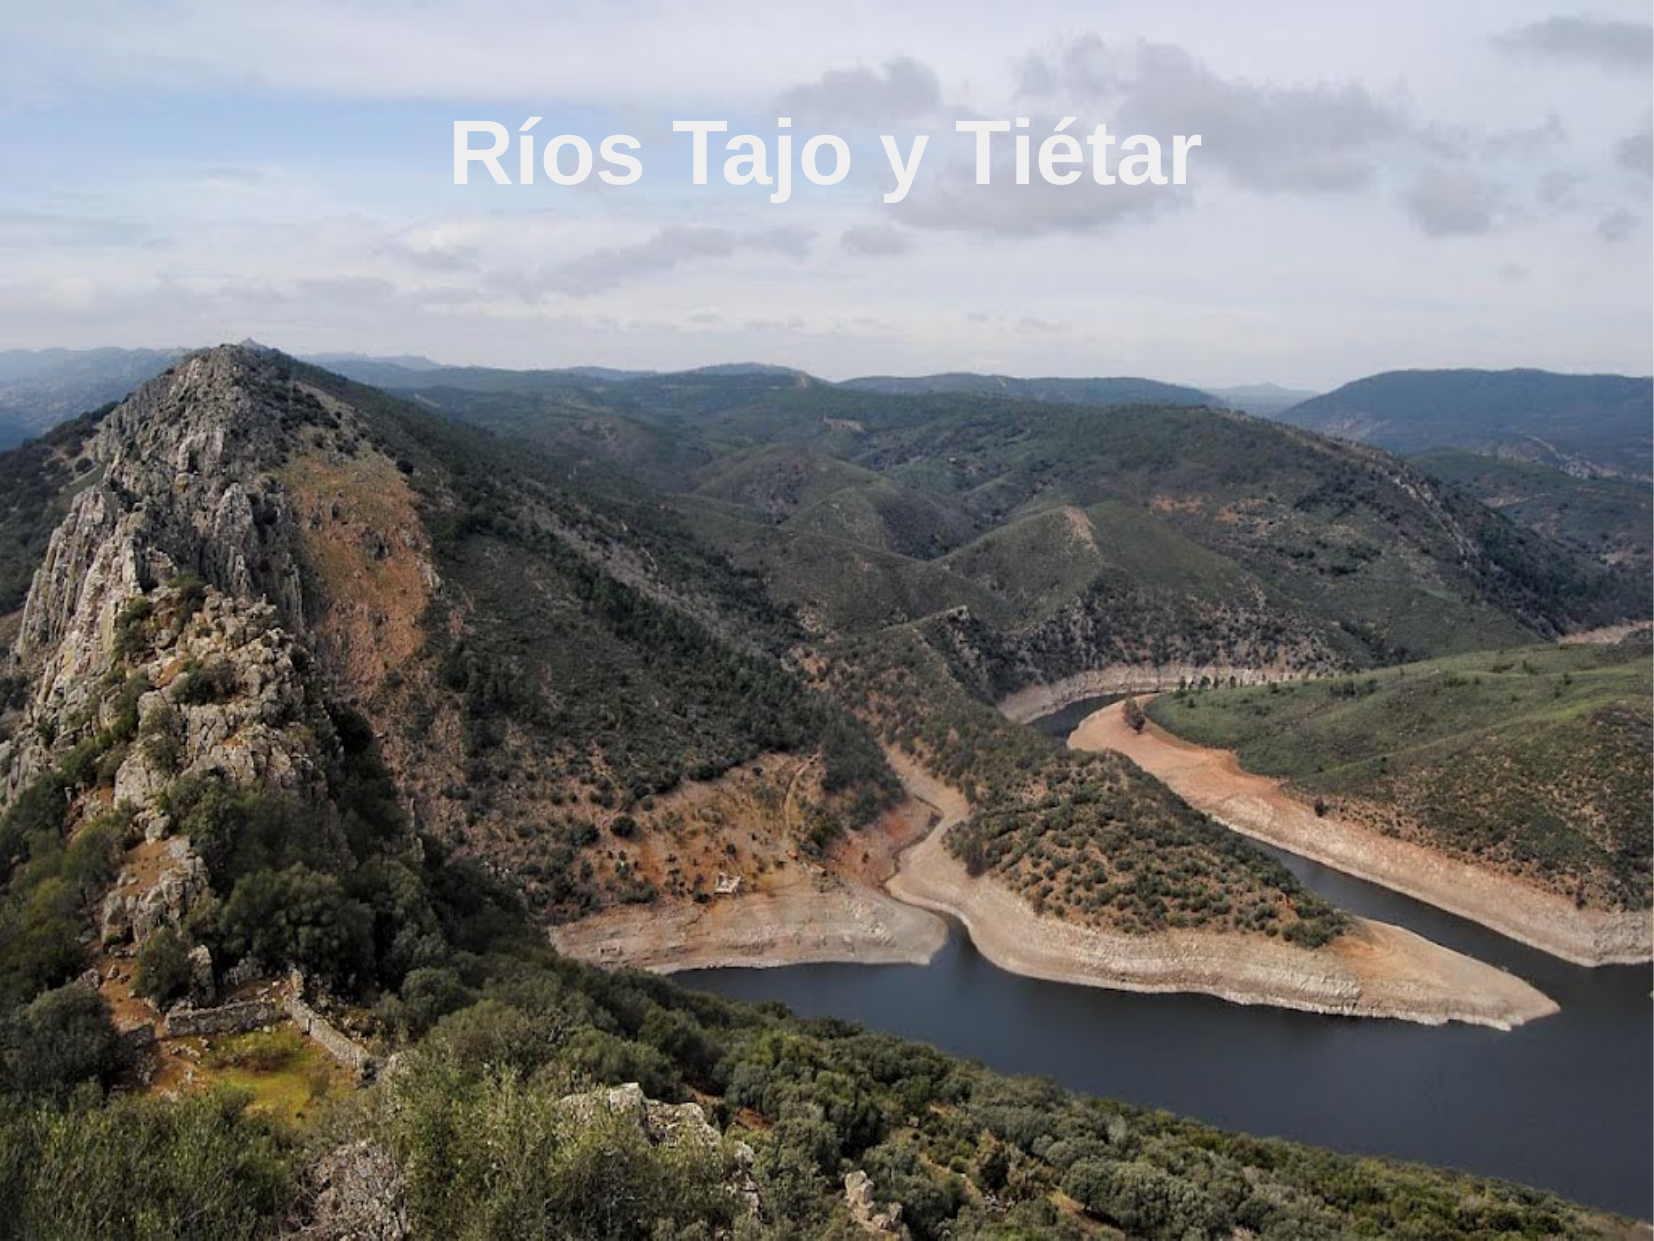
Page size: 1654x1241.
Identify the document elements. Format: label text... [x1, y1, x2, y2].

title Ríos Tajo y Tiétar [82, 49, 1571, 257]
picture [0, 0, 1654, 1241]
